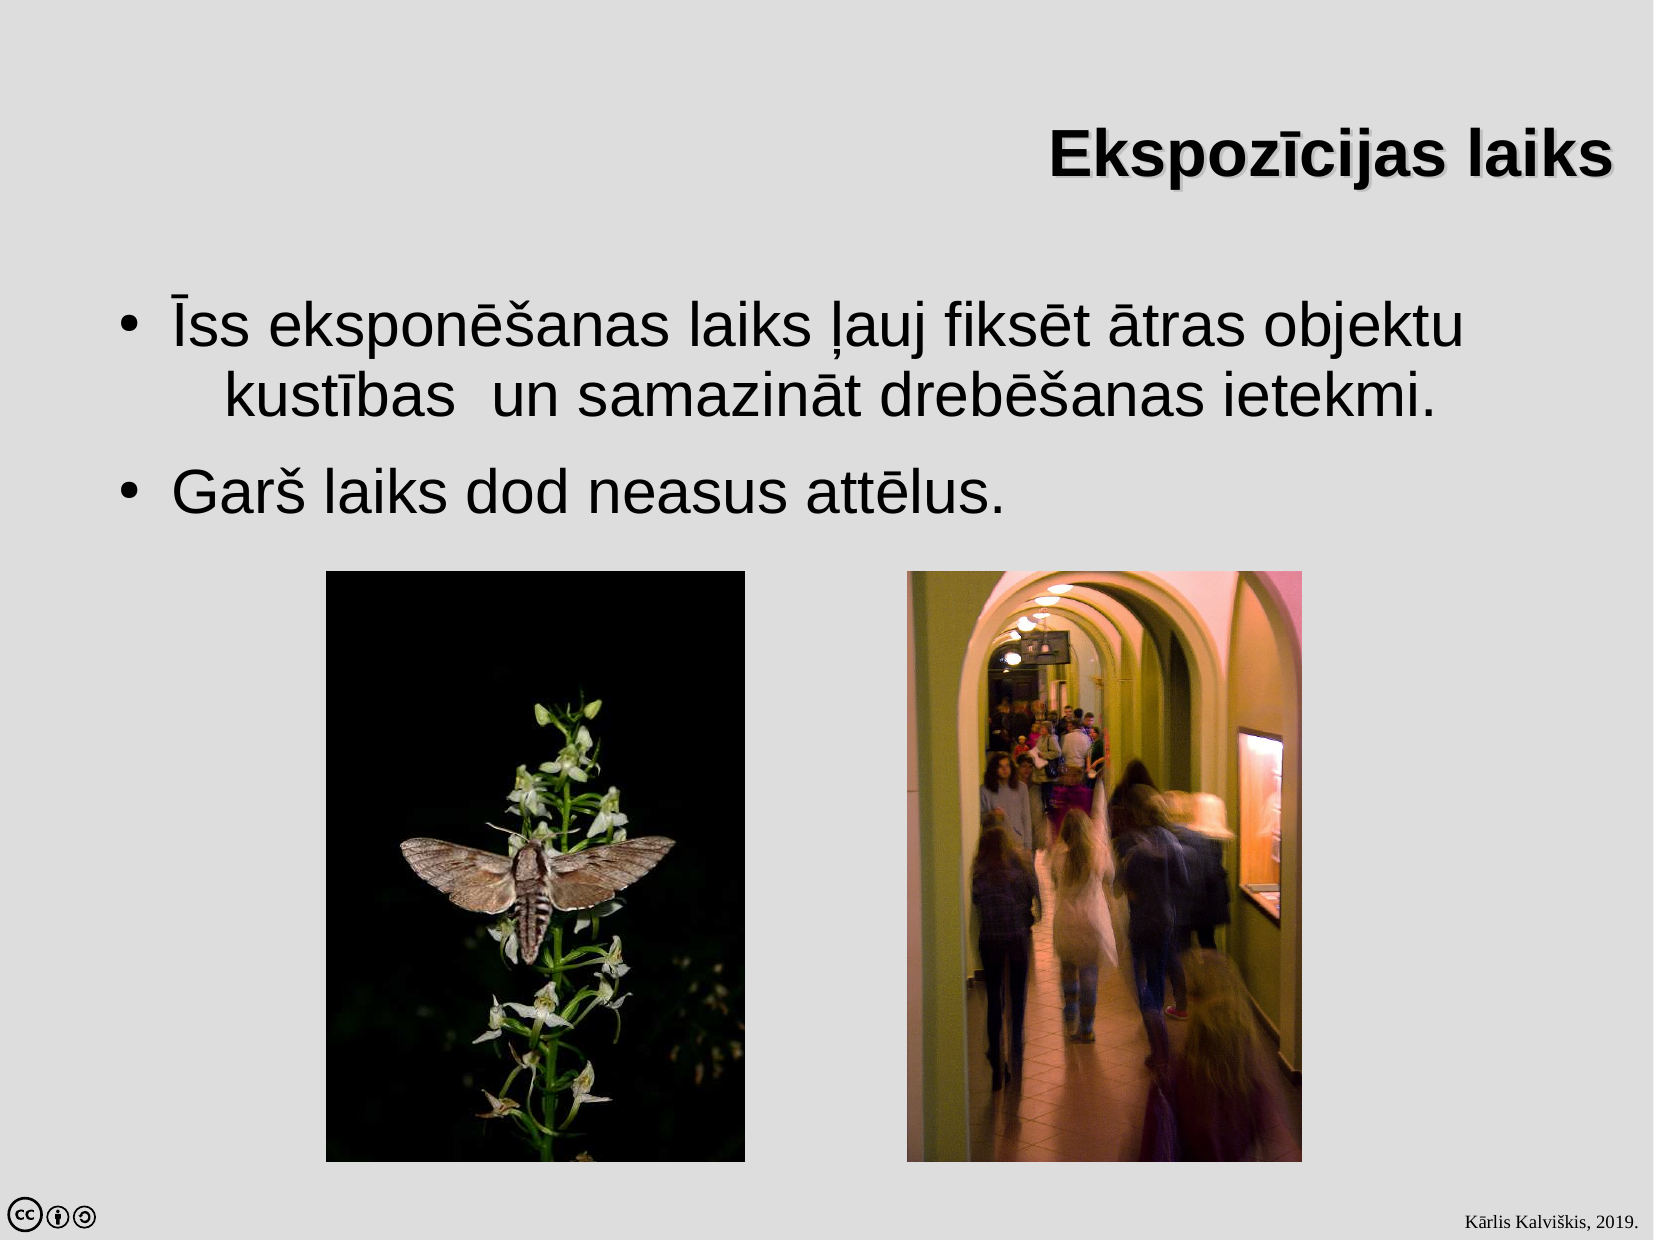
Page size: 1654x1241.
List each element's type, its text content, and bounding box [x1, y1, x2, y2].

title Ekspozīcijas laiks [42, 49, 1615, 257]
picture [326, 571, 745, 1162]
picture [907, 571, 1302, 1162]
list Īss eksponēšanas laiks ļauj fiksēt ātras objektu kustības un samazināt drebēšanas ietekmi. Garš laiks dod neasus attēlus. [82, 290, 1571, 1094]
